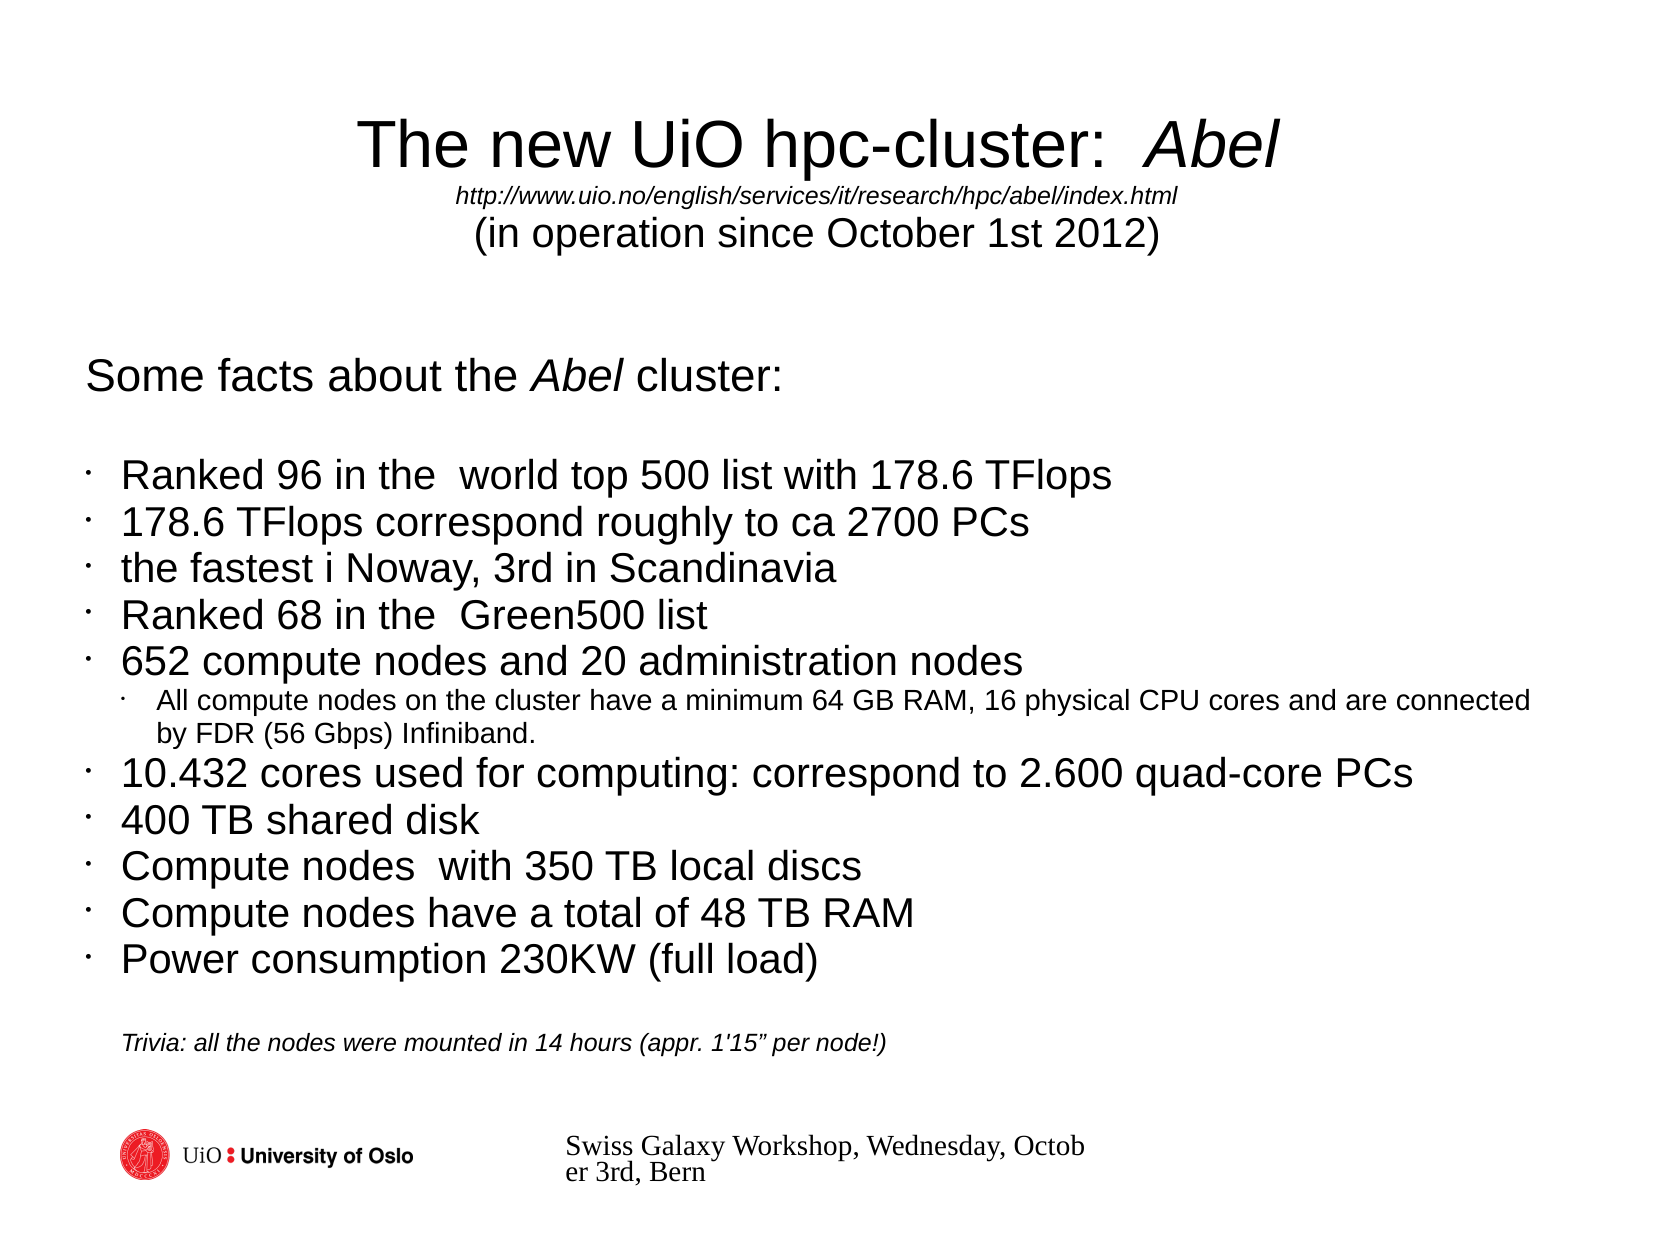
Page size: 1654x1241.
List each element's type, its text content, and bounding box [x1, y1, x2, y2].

title The new UiO hpc-cluster: Abel http://www.uio.no/english/services/it/research/hpc/abel/index.html (in operation since October 1st 2012) [180, 77, 1456, 286]
text_box Some facts about the Abel cluster: Ranked 96 in the world top 500 list with 178.6 TFlops 178.6 TFlops correspond roughly to ca 2700 PCs the fastest i Noway, 3rd in Scandinavia Ranked 68 in the Green500 list 652 compute nodes and 20 administration nodes All compute nodes on the cluster have a minimum 64 GB RAM, 16 physical CPU cores and are connected by FDR (56 Gbps) Infiniband. 10.432 cores used for computing: correspond to 2.600 quad-core PCs 400 TB shared disk Compute nodes with 350 TB local discs Compute nodes have a total of 48 TB RAM Power consumption 230KW (full load) Trivia: all the nodes were mounted in 14 hours (appr. 1'15” per node!) [70, 342, 1571, 1018]
picture [120, 1129, 413, 1180]
